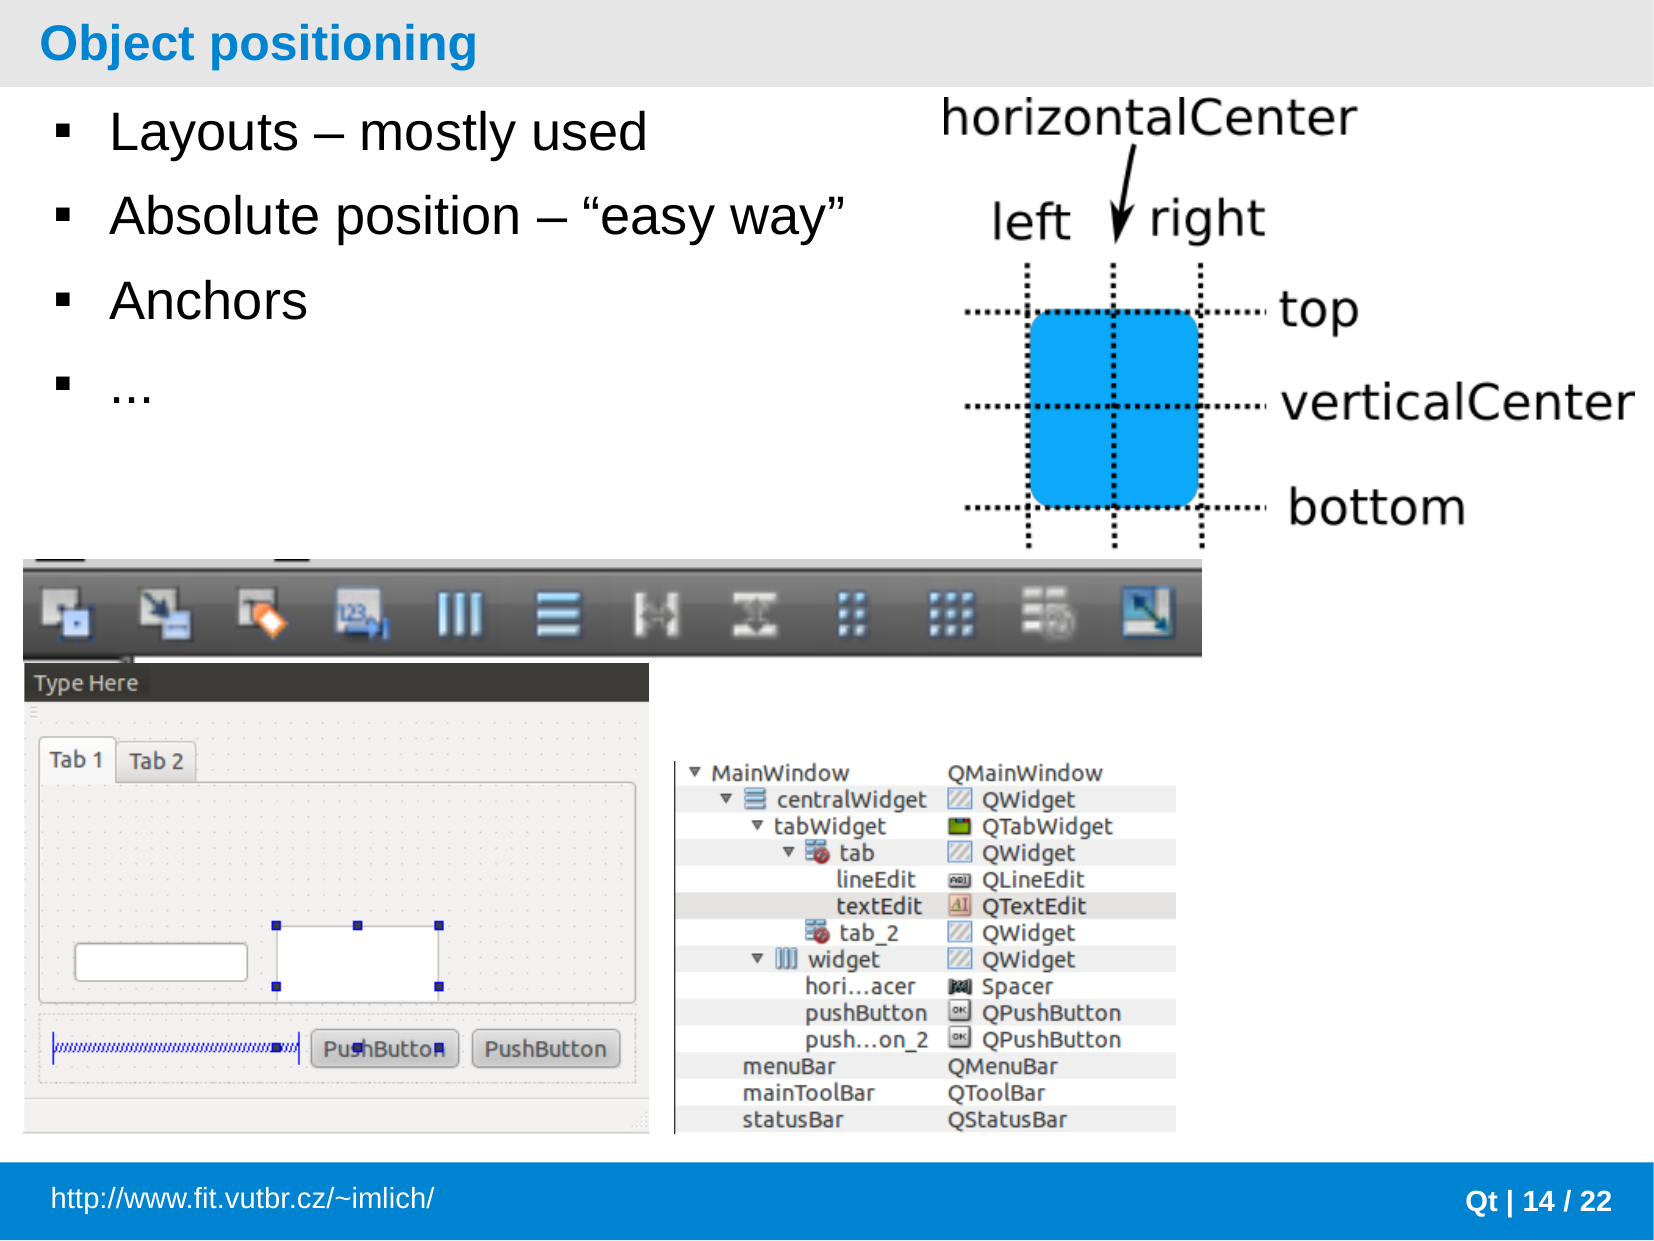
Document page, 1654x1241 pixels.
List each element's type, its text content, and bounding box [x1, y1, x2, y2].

list Layouts – mostly used Absolute position – “easy way” Anchors ... [38, 101, 1616, 1126]
picture [674, 761, 1176, 1134]
title Object positioning [39, 5, 1615, 81]
picture [23, 559, 1202, 1137]
picture [944, 97, 1635, 556]
